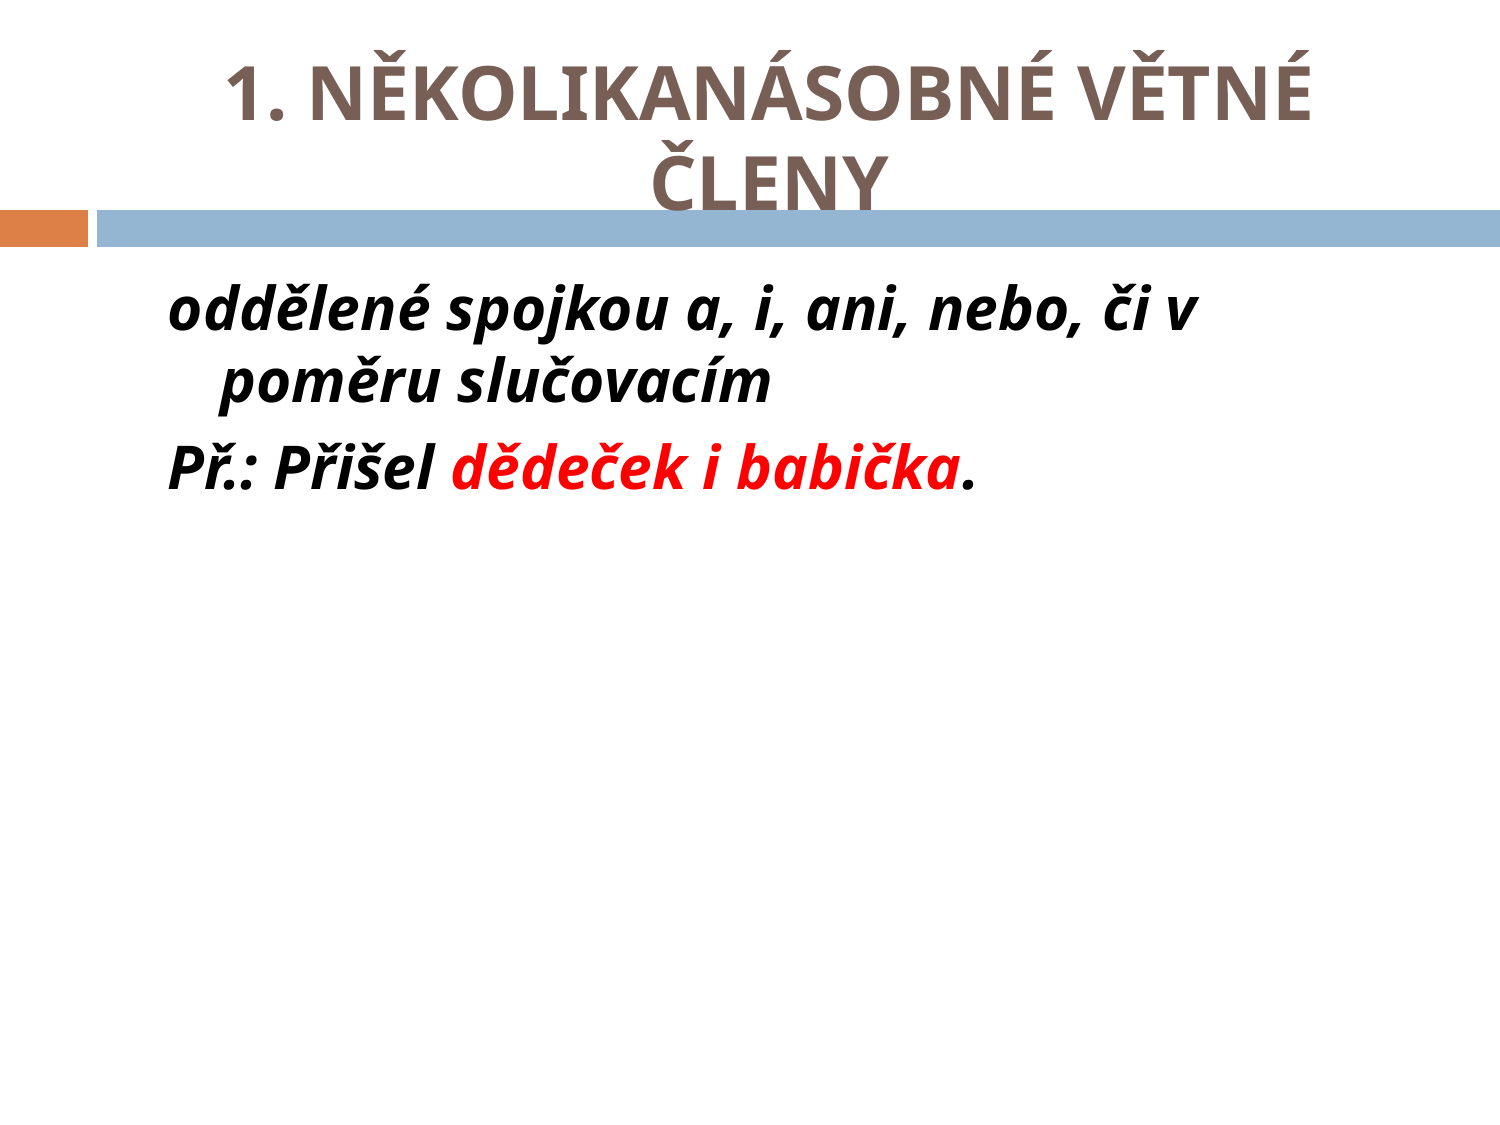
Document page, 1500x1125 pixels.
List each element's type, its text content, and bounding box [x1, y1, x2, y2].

title 1. NĚKOLIKANÁSOBNÉ VĚTNÉ ČLENY [100, 37, 1438, 201]
list oddělené spojkou a, i, ani, nebo, či v poměru slučovacím Př.: Přišel dědeček i babička. [100, 262, 1438, 1000]
